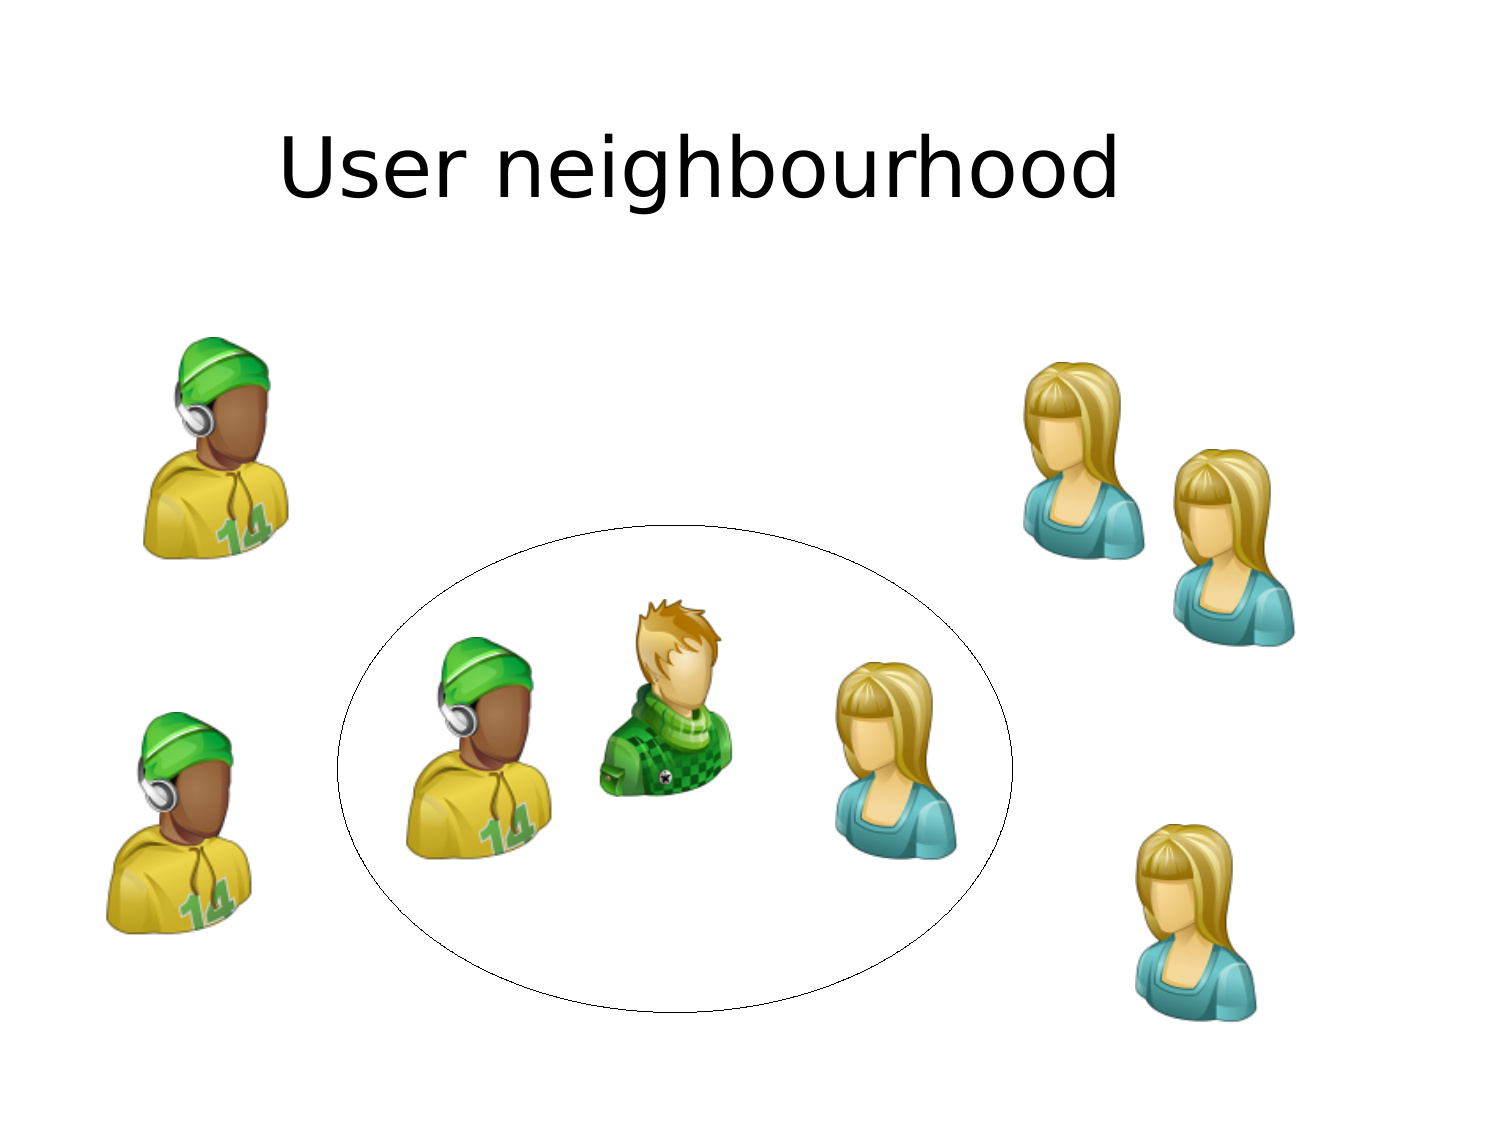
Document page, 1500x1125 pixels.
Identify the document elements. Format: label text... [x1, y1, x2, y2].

picture [1000, 362, 1351, 650]
picture [1112, 824, 1313, 1025]
picture [987, 782, 1013, 863]
picture [75, 712, 301, 938]
text_box [337, 525, 1013, 1013]
text_box User neighbourhood [262, 113, 1138, 225]
picture [112, 337, 338, 563]
picture [375, 637, 390, 655]
picture [980, 662, 1013, 755]
